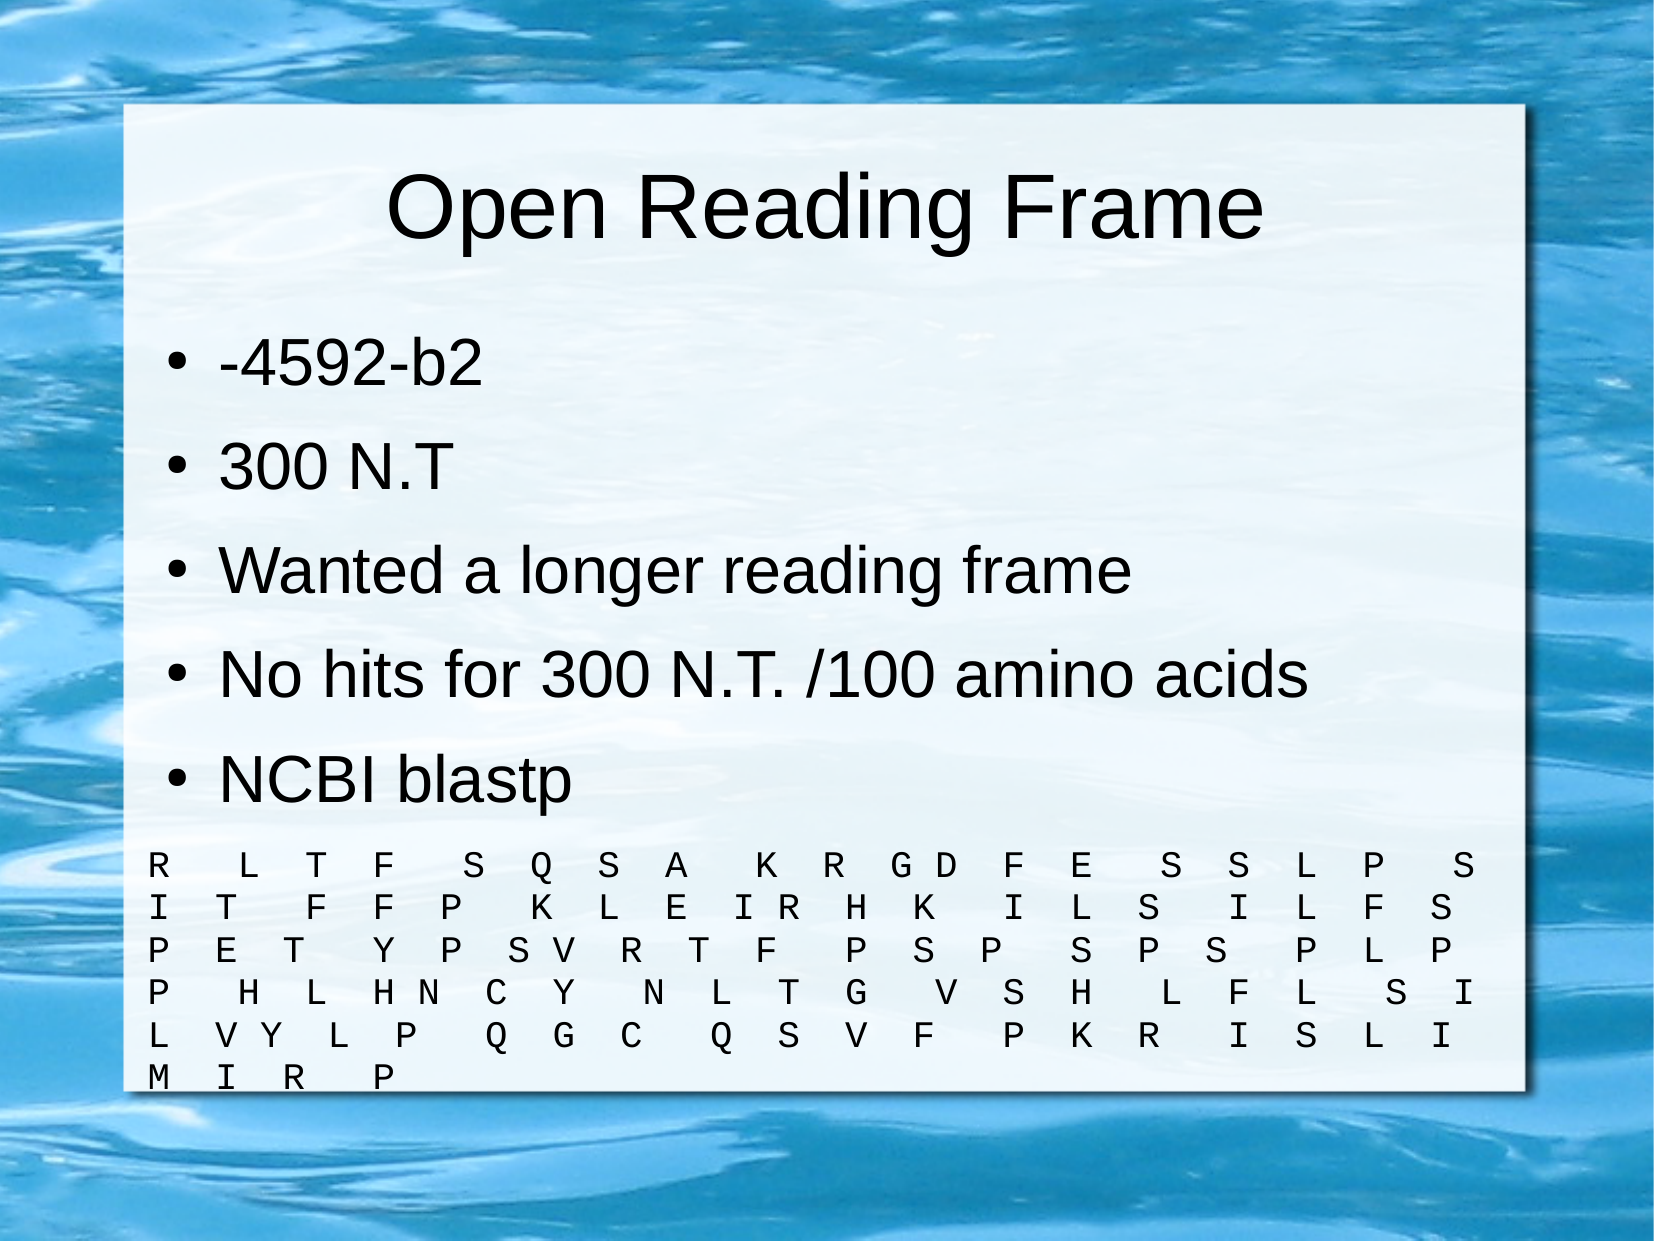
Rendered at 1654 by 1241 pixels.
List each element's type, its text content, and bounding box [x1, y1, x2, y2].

list -4592-b2 300 N.T Wanted a longer reading frame No hits for 300 N.T. /100 amino acids NCBI blastp R L T F S Q S A K R G D F E S S L P S I T F F P K L E I R H K I L S I L F S P E T Y P S V R T F P S P S P S P L P P H L H N C Y N L T G V S H L F L S I L V Y L P Q G C Q S V F P K R I S L I M I R P [147, 324, 1506, 1085]
title Open Reading Frame [147, 125, 1506, 288]
picture [0, 0, 1654, 1241]
